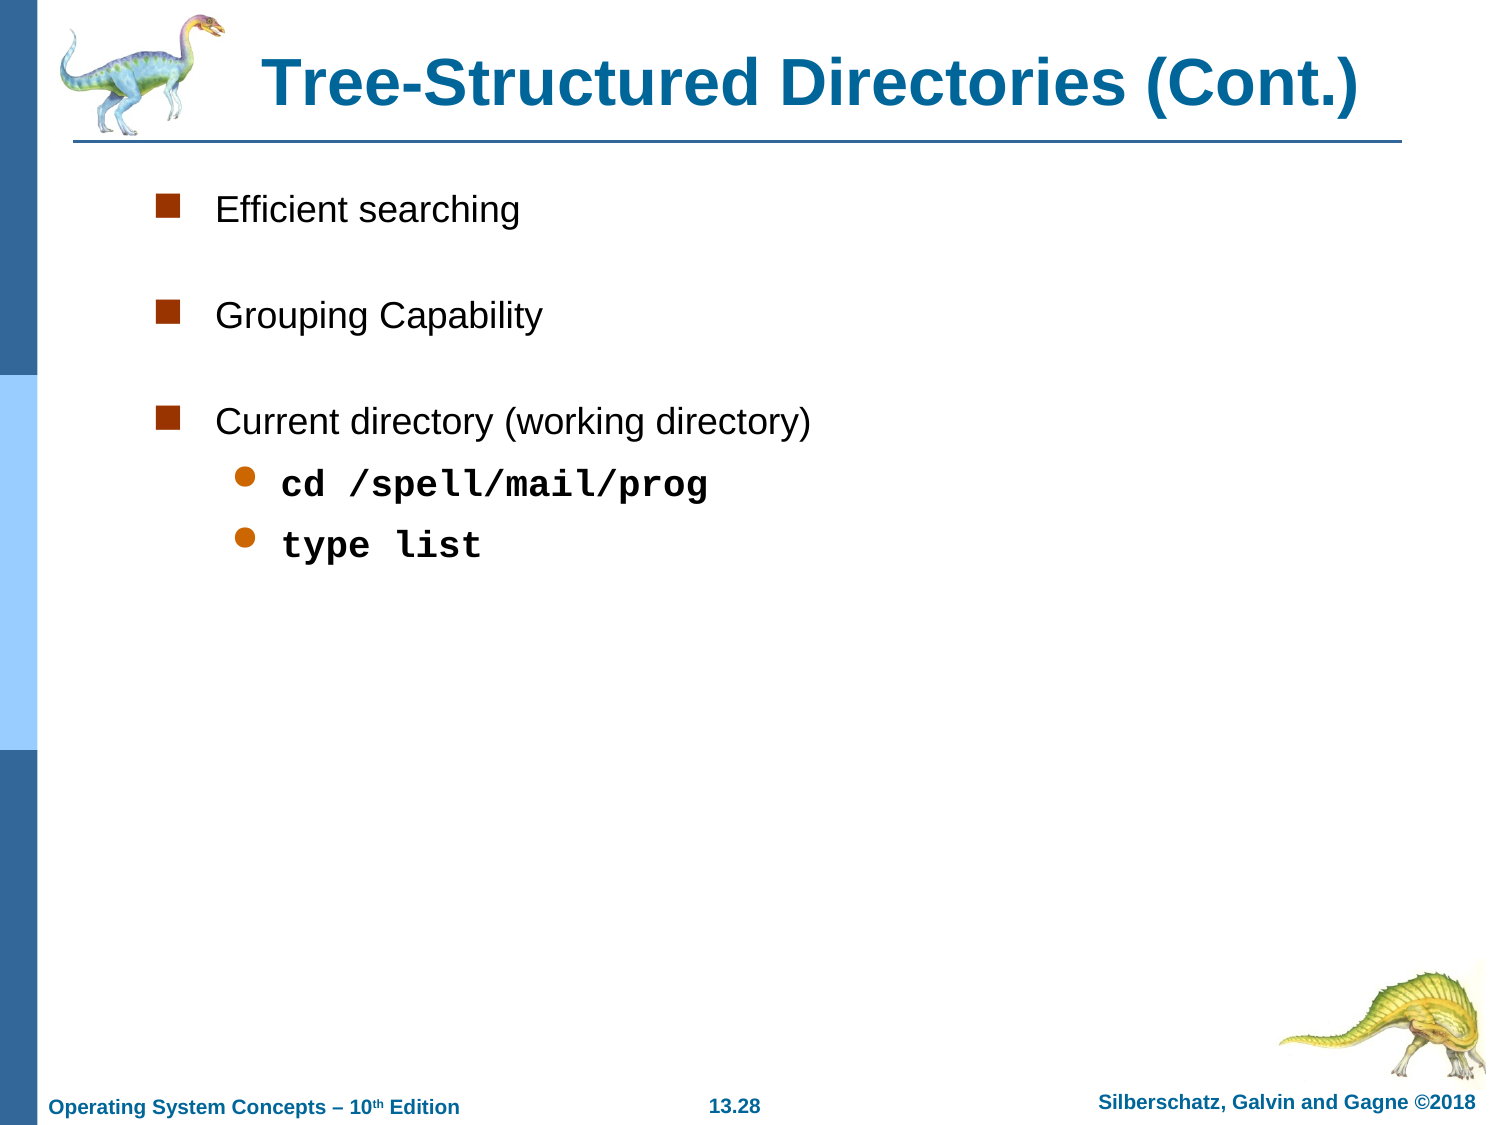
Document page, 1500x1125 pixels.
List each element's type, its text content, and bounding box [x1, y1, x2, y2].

picture [1415, 1094, 1423, 1099]
picture [1275, 959, 1486, 1090]
list Efficient searching Grouping Capability Current directory (working directory) cd /spell/mail/prog type list [143, 177, 1494, 921]
title Tree-Structured Directories (Cont.) [136, 31, 1487, 127]
picture [46, 0, 243, 149]
